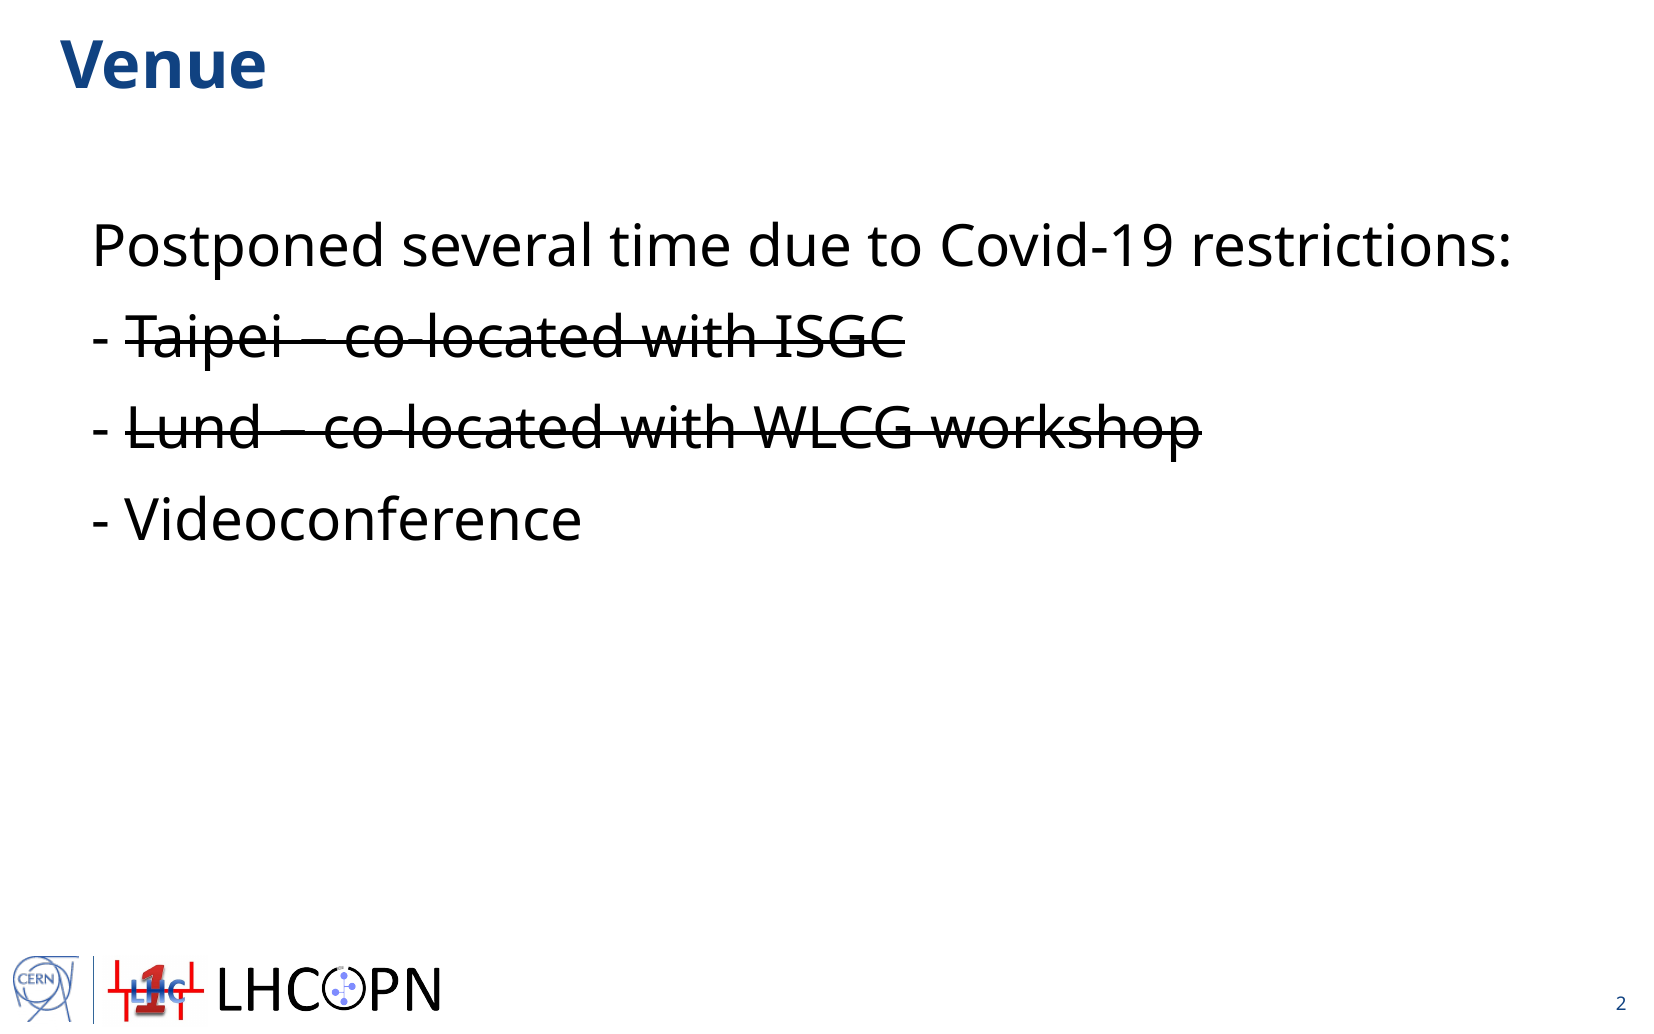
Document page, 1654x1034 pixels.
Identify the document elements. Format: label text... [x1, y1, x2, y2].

title Venue [60, 0, 1528, 138]
text_box Postponed several time due to Covid-19 restrictions: - Taipei – co-located with ISGC - Lund – co-located with WLCG workshop - Videoconference [76, 106, 1601, 1034]
picture [13, 956, 76, 1032]
